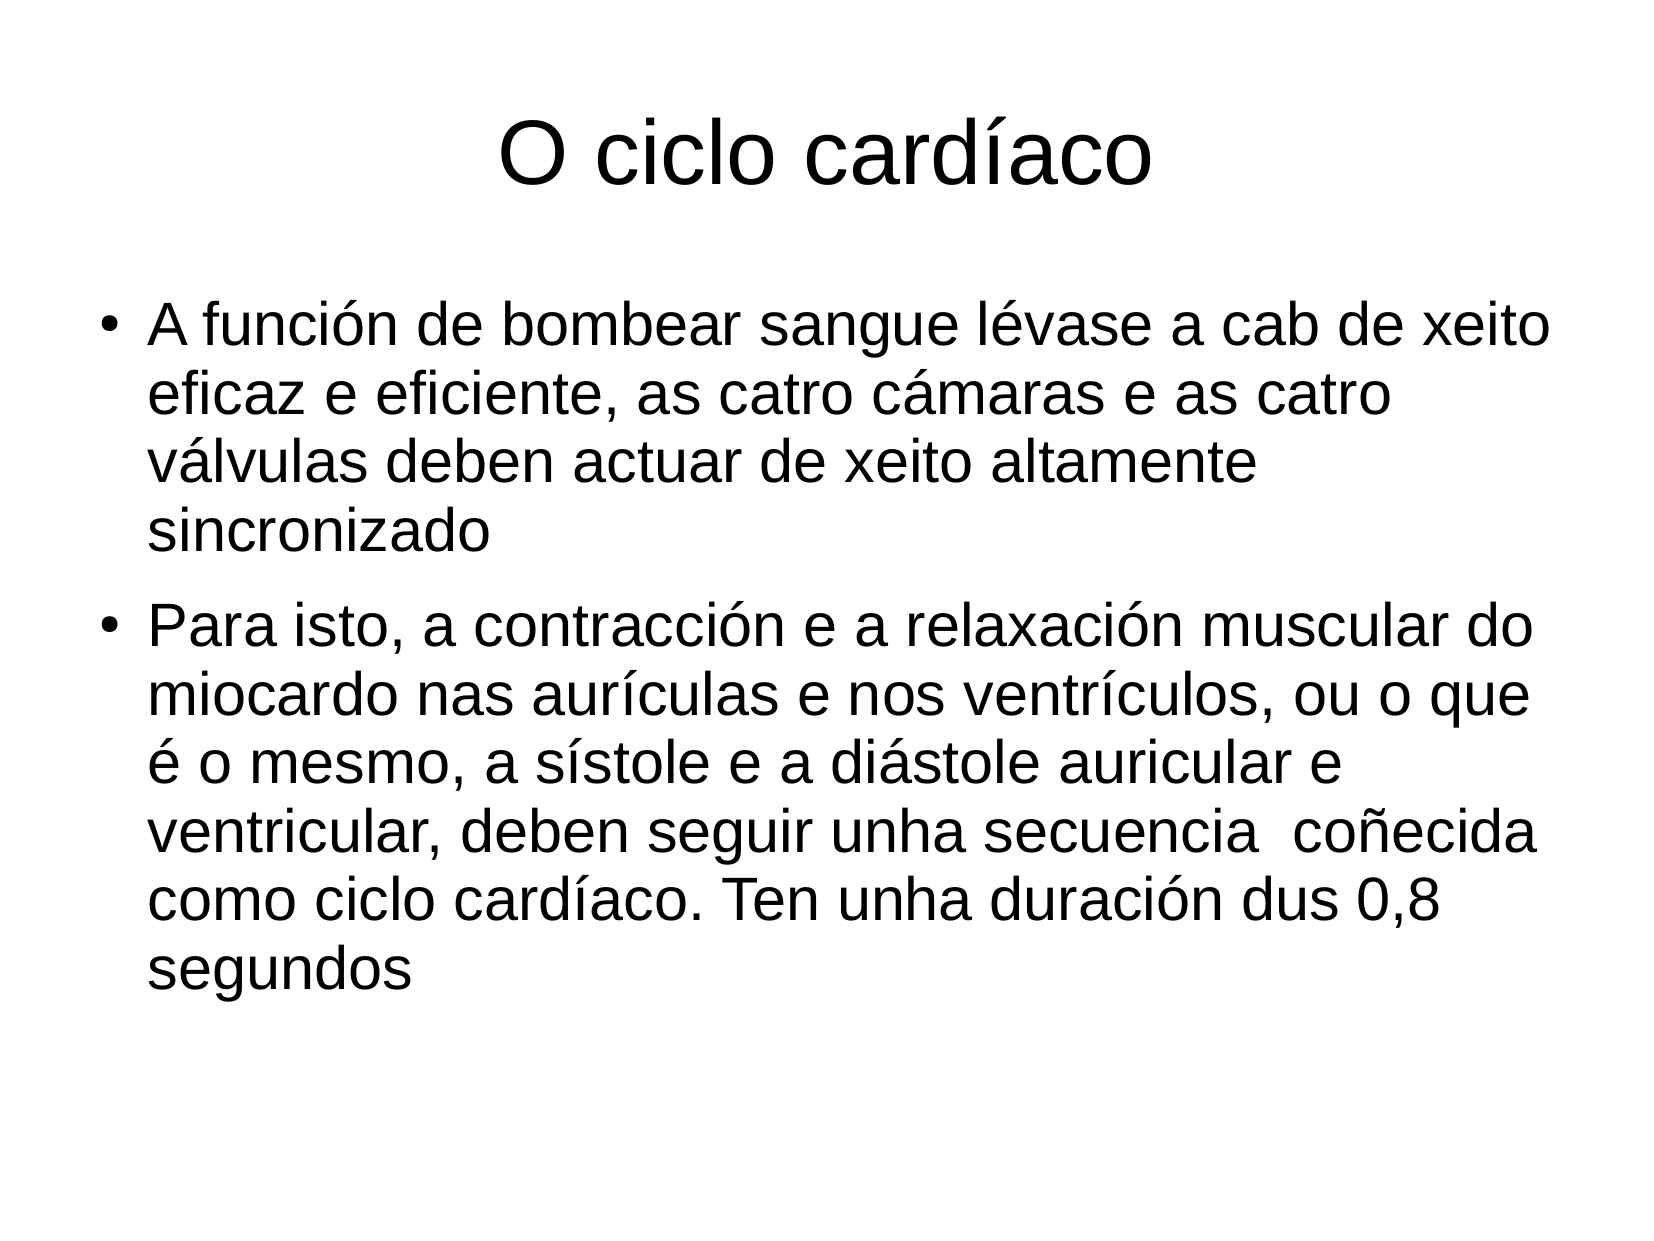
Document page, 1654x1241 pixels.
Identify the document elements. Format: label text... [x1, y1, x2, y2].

title O ciclo cardíaco [82, 49, 1571, 257]
list A función de bombear sangue lévase a cab de xeito eficaz e eficiente, as catro cámaras e as catro válvulas deben actuar de xeito altamente sincronizado Para isto, a contracción e a relaxación muscular do miocardo nas aurículas e nos ventrículos, ou o que é o mesmo, a sístole e a diástole auricular e ventricular, deben seguir unha secuencia coñecida como ciclo cardíaco. Ten unha duración dus 0,8 segundos [82, 290, 1571, 1010]
